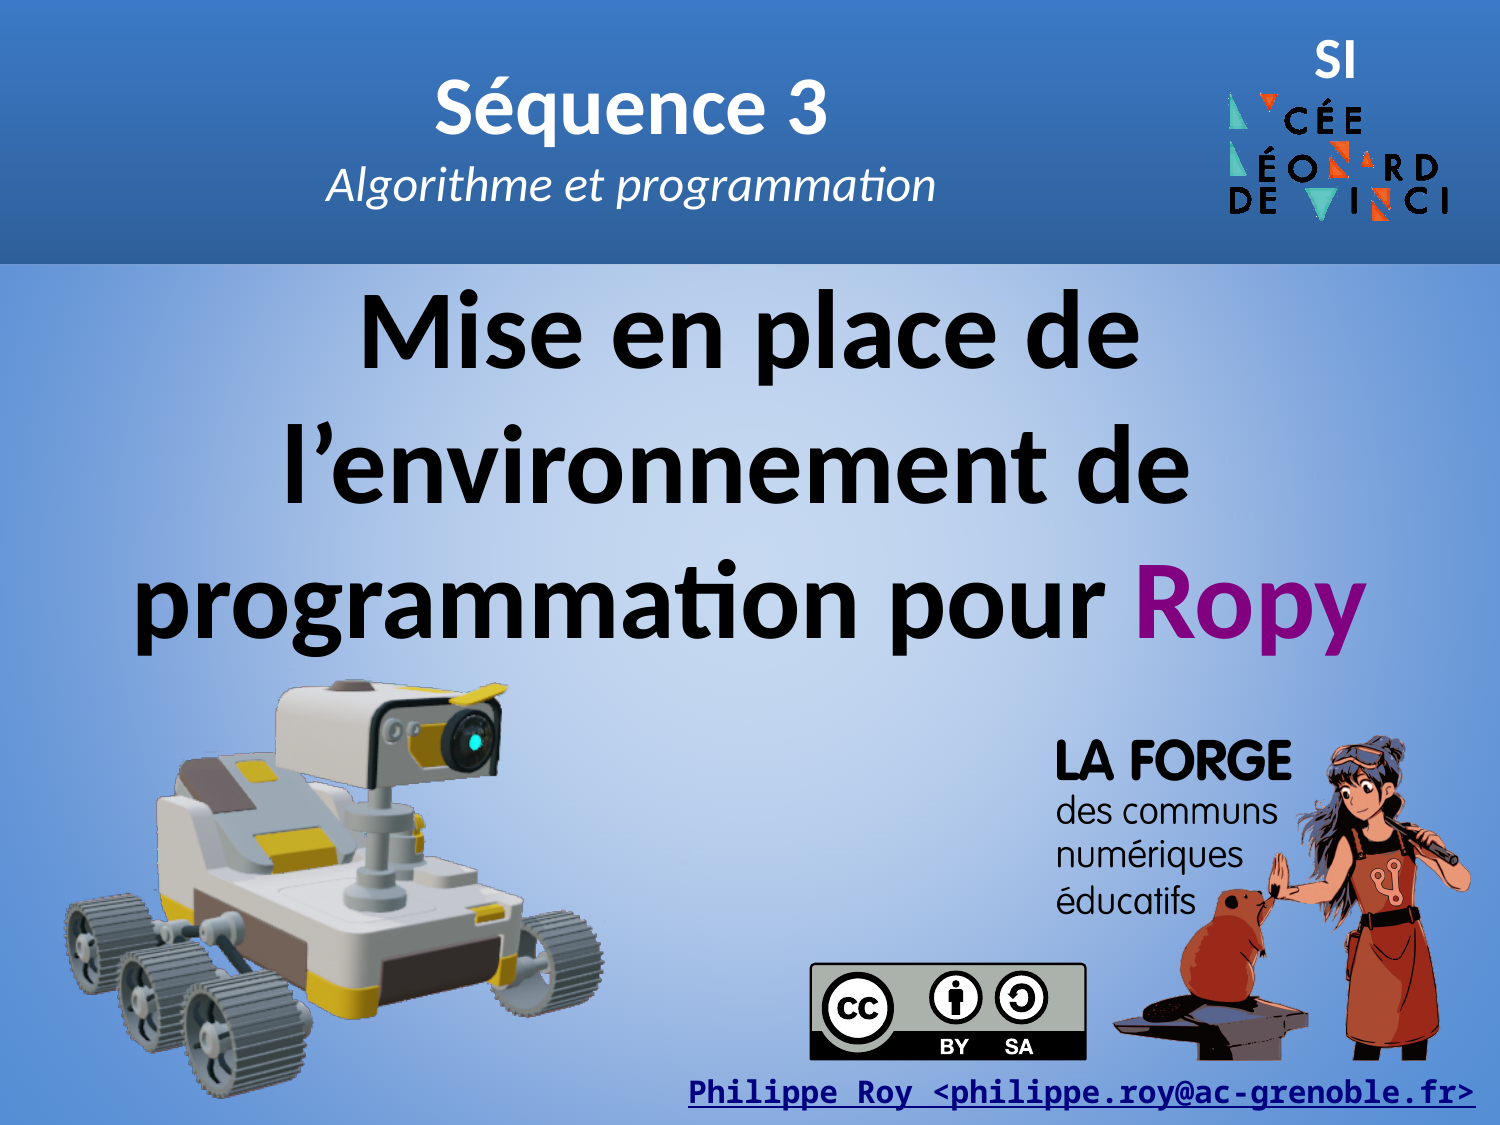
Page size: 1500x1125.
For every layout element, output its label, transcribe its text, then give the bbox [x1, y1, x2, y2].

picture [0, 666, 1500, 1125]
text_box SI [1226, 12, 1447, 87]
title Séquence 3 Algorithme et programmation [0, 0, 1500, 264]
picture [1224, 87, 1450, 224]
text_box Philippe Roy <philippe.roy@ac-grenoble.fr> [356, 1068, 1491, 1115]
subtitle Mise en place de l’environnement de programmation pour Ropy [0, 264, 1500, 670]
